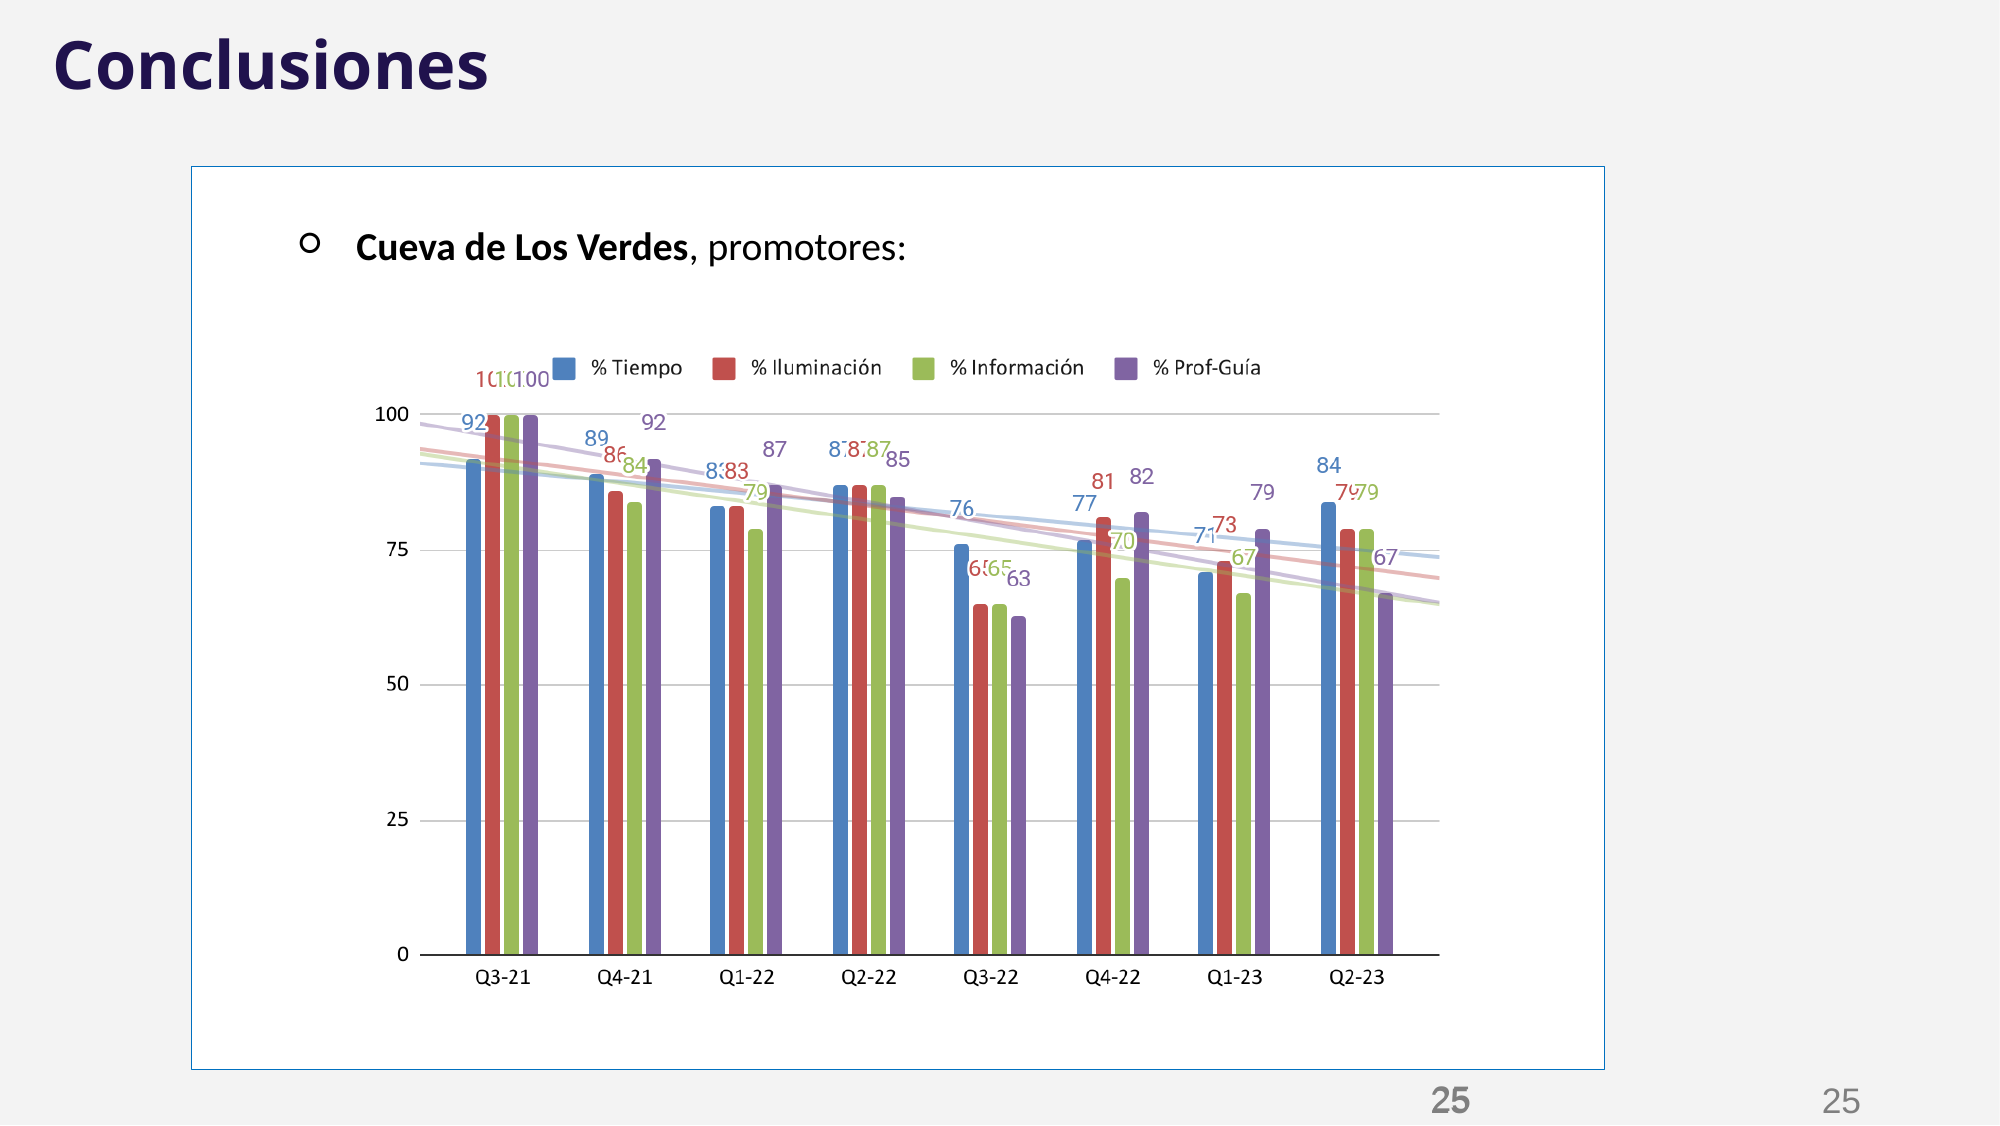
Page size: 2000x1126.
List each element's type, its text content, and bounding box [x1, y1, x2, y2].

text_box <number> [1412, 1069, 1880, 1126]
text_box Cueva de Los Verdes, promotores: [191, 166, 1605, 1070]
text_box Conclusiones [52, 0, 1945, 126]
picture [339, 322, 1474, 1024]
